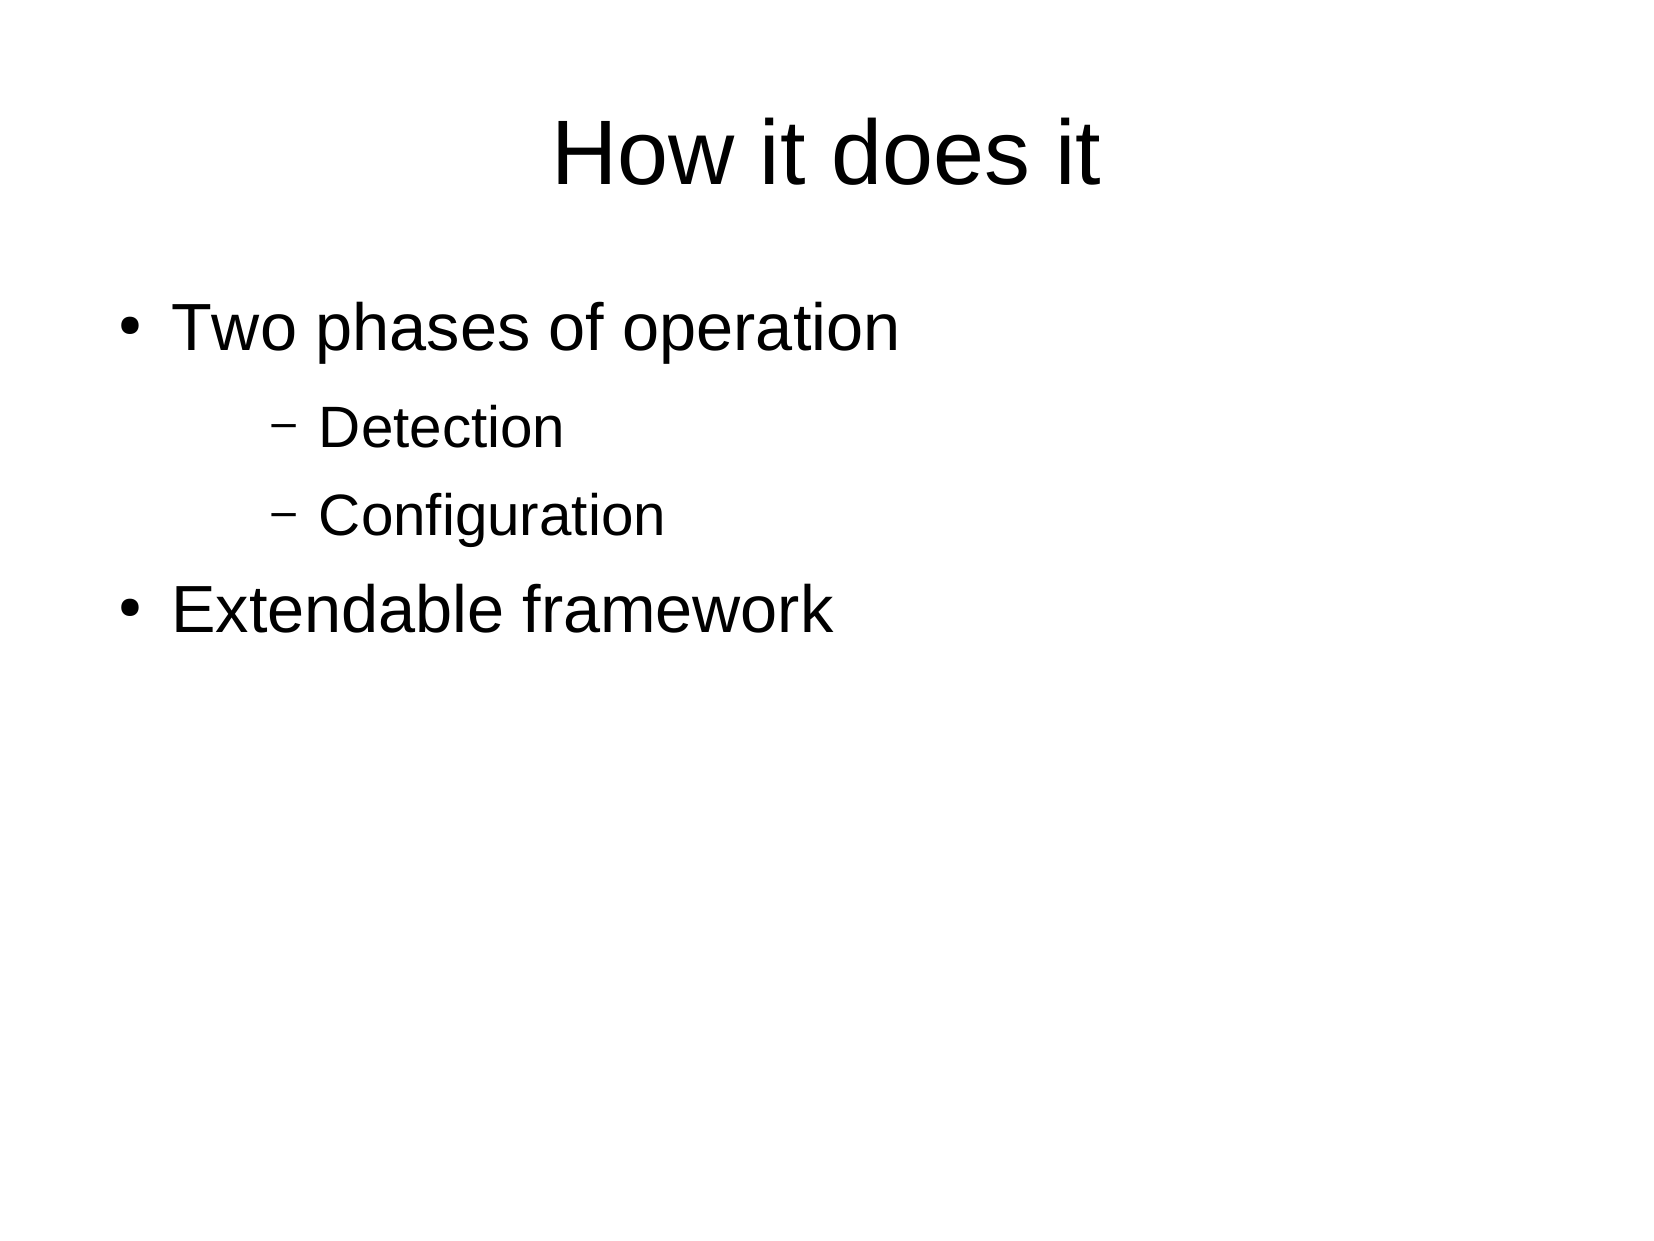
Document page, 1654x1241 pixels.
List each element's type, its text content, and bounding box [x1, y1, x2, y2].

list Two phases of operation Detection Configuration Extendable framework [82, 290, 1571, 1109]
title How it does it [82, 49, 1571, 257]
